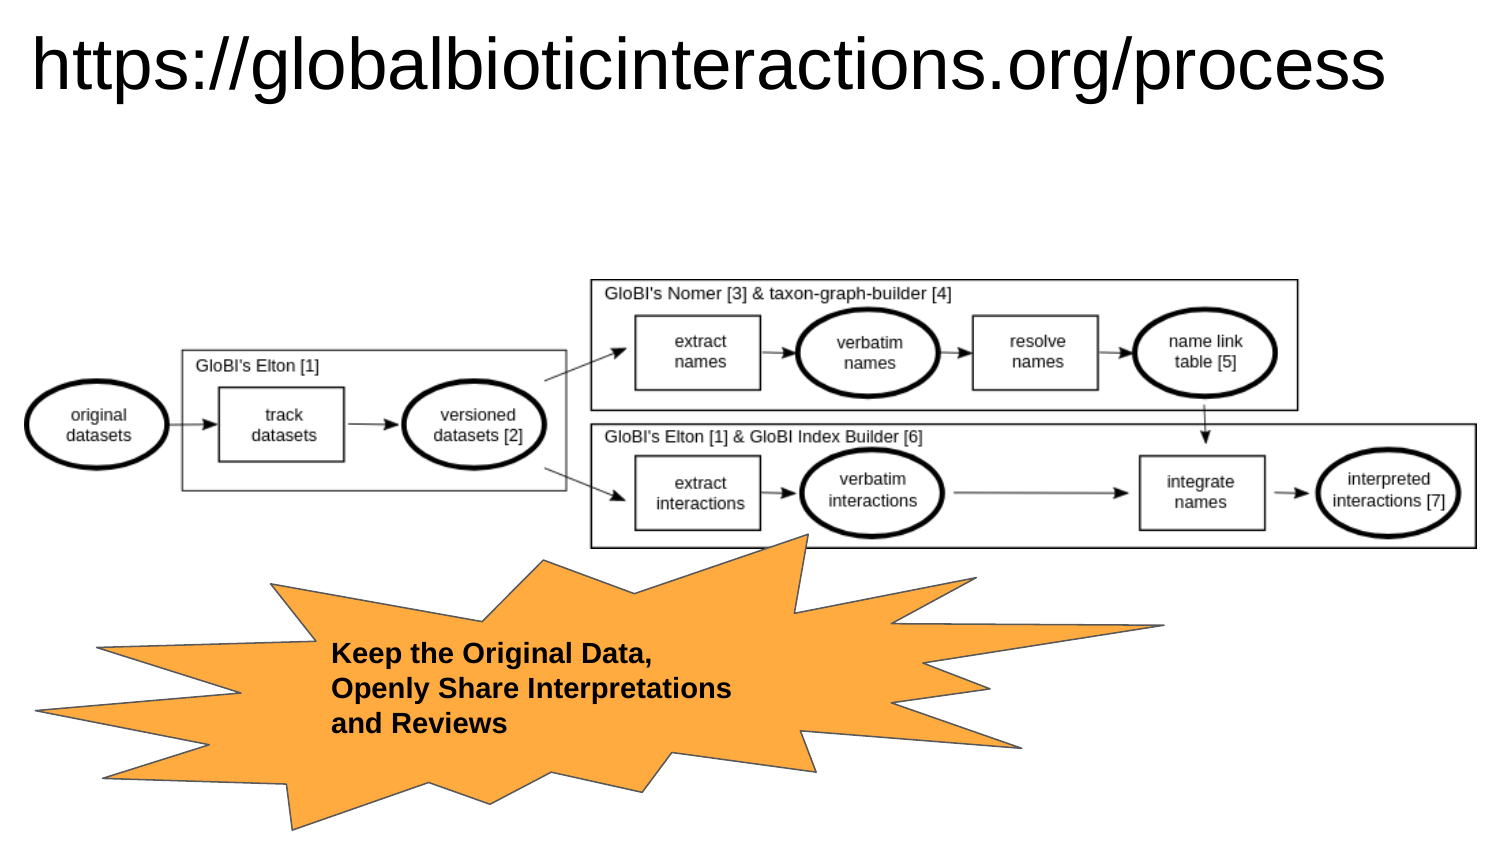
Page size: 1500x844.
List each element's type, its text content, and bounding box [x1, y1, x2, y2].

text_box https://globalbioticinteractions.org/process [16, 1, 1442, 142]
text_box Keep the Original Data, Openly Share Interpretations and Reviews [35, 534, 1165, 831]
picture [24, 279, 1477, 549]
